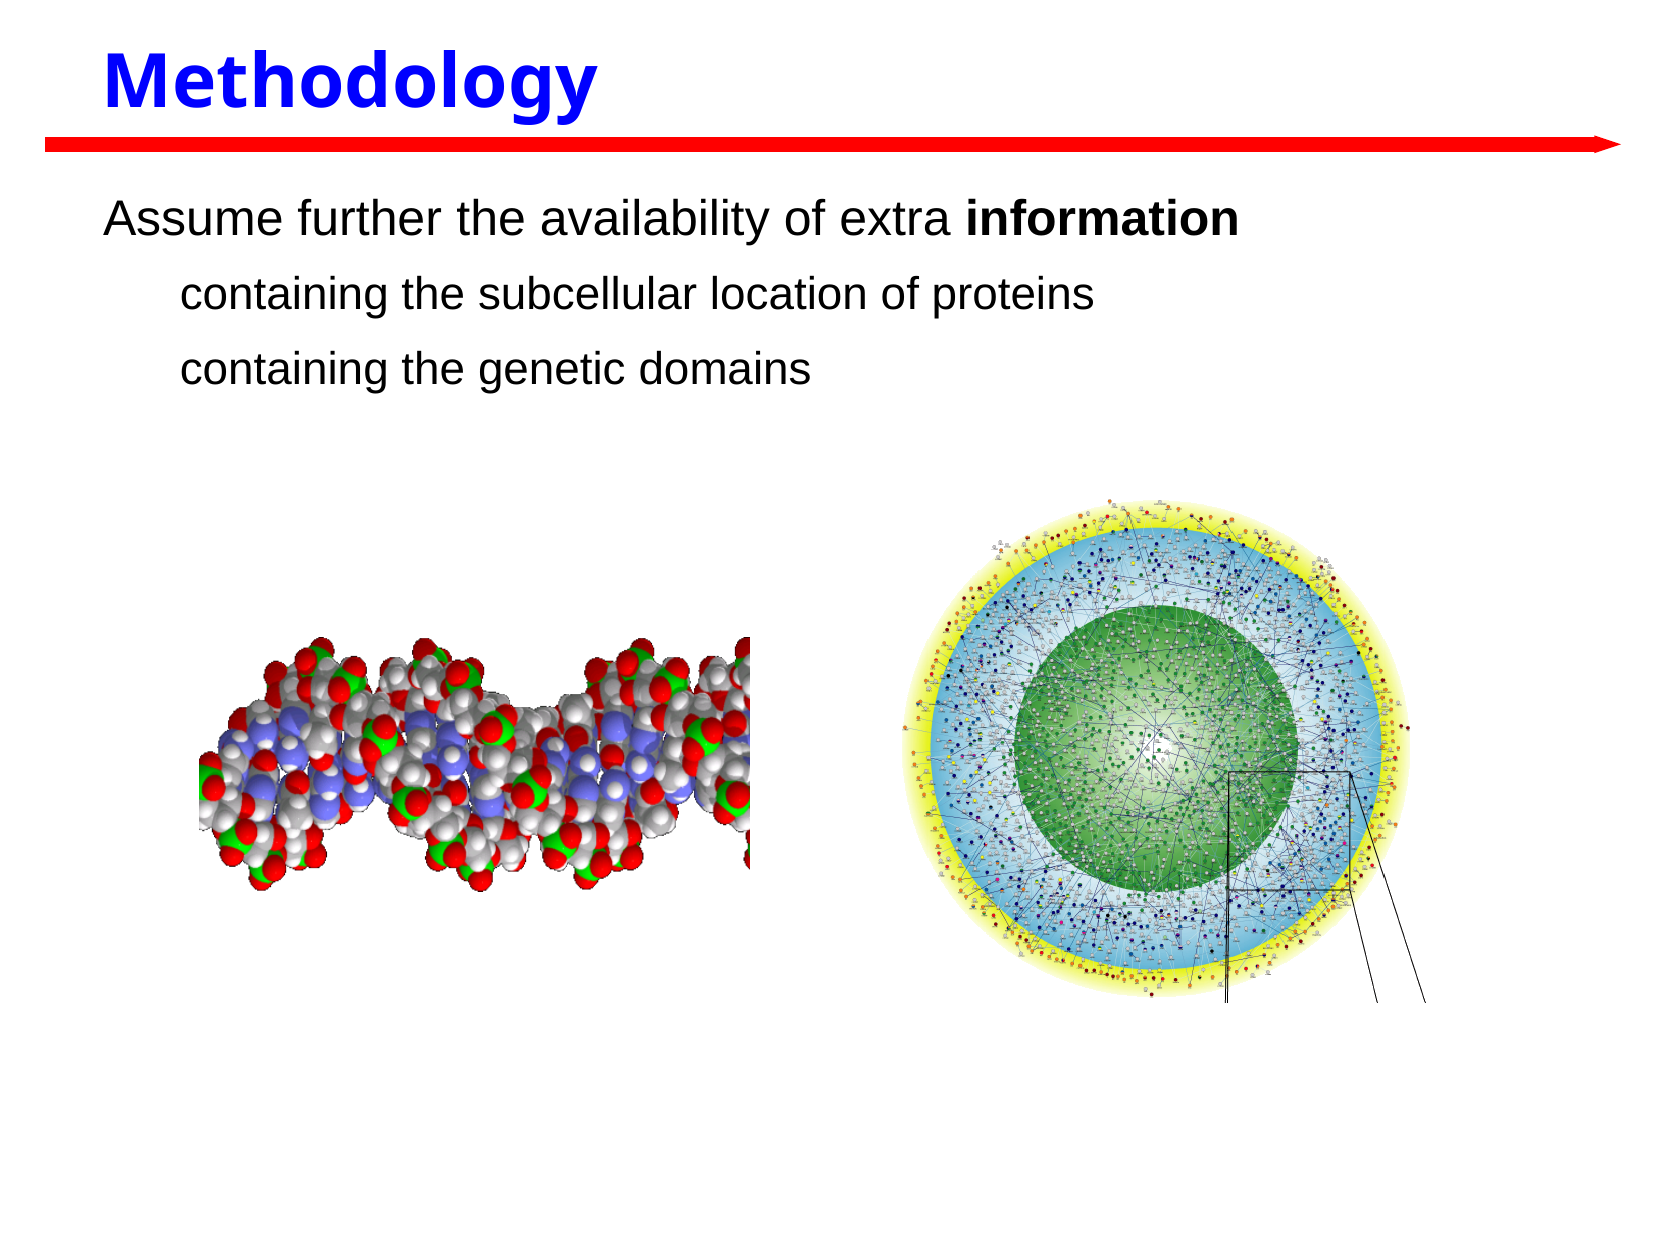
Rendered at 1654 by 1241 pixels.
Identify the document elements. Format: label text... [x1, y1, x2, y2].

title Methodology [101, 27, 1514, 130]
picture [199, 637, 750, 892]
list Assume further the availability of extra information containing the subcellular location of proteins containing the genetic domains [85, 190, 1571, 1145]
picture [878, 480, 1435, 1003]
